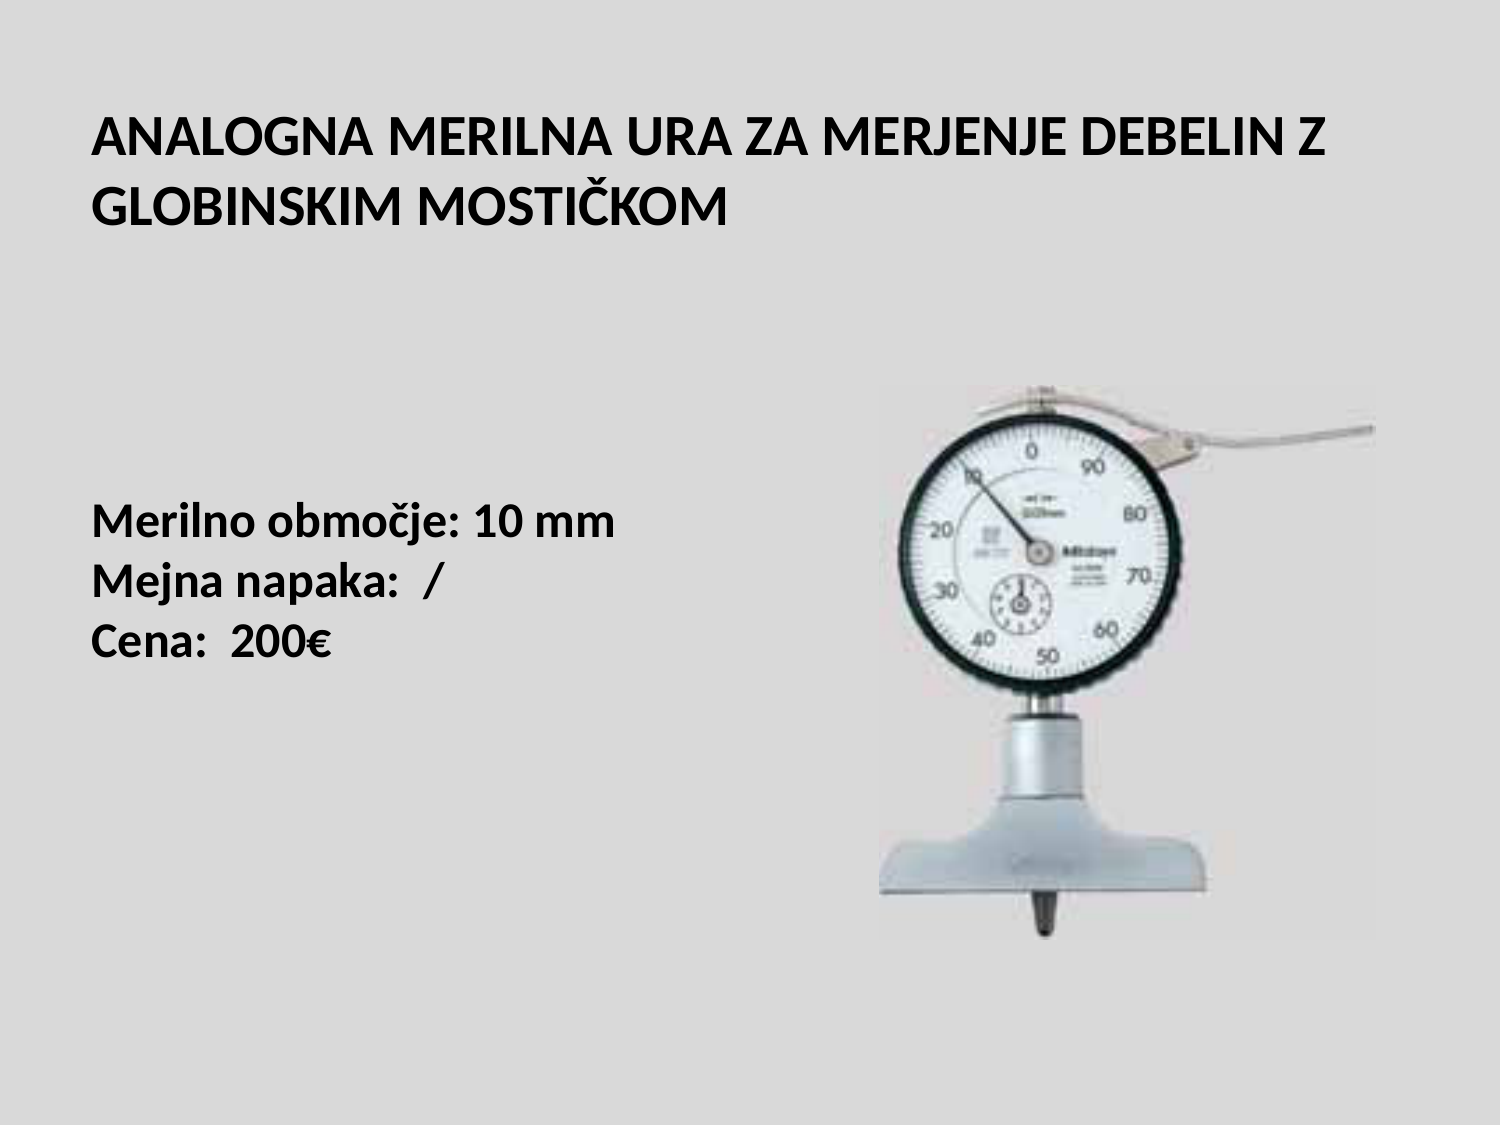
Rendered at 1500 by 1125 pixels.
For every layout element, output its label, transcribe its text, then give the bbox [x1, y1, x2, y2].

picture [879, 385, 1376, 940]
text_box Merilno območje: 10 mm Mejna napaka: / Cena: 200€ [76, 479, 727, 675]
text_box ANALOGNA MERILNA URA ZA MERJENJE DEBELIN Z GLOBINSKIM MOSTIČKOM [76, 90, 1353, 245]
